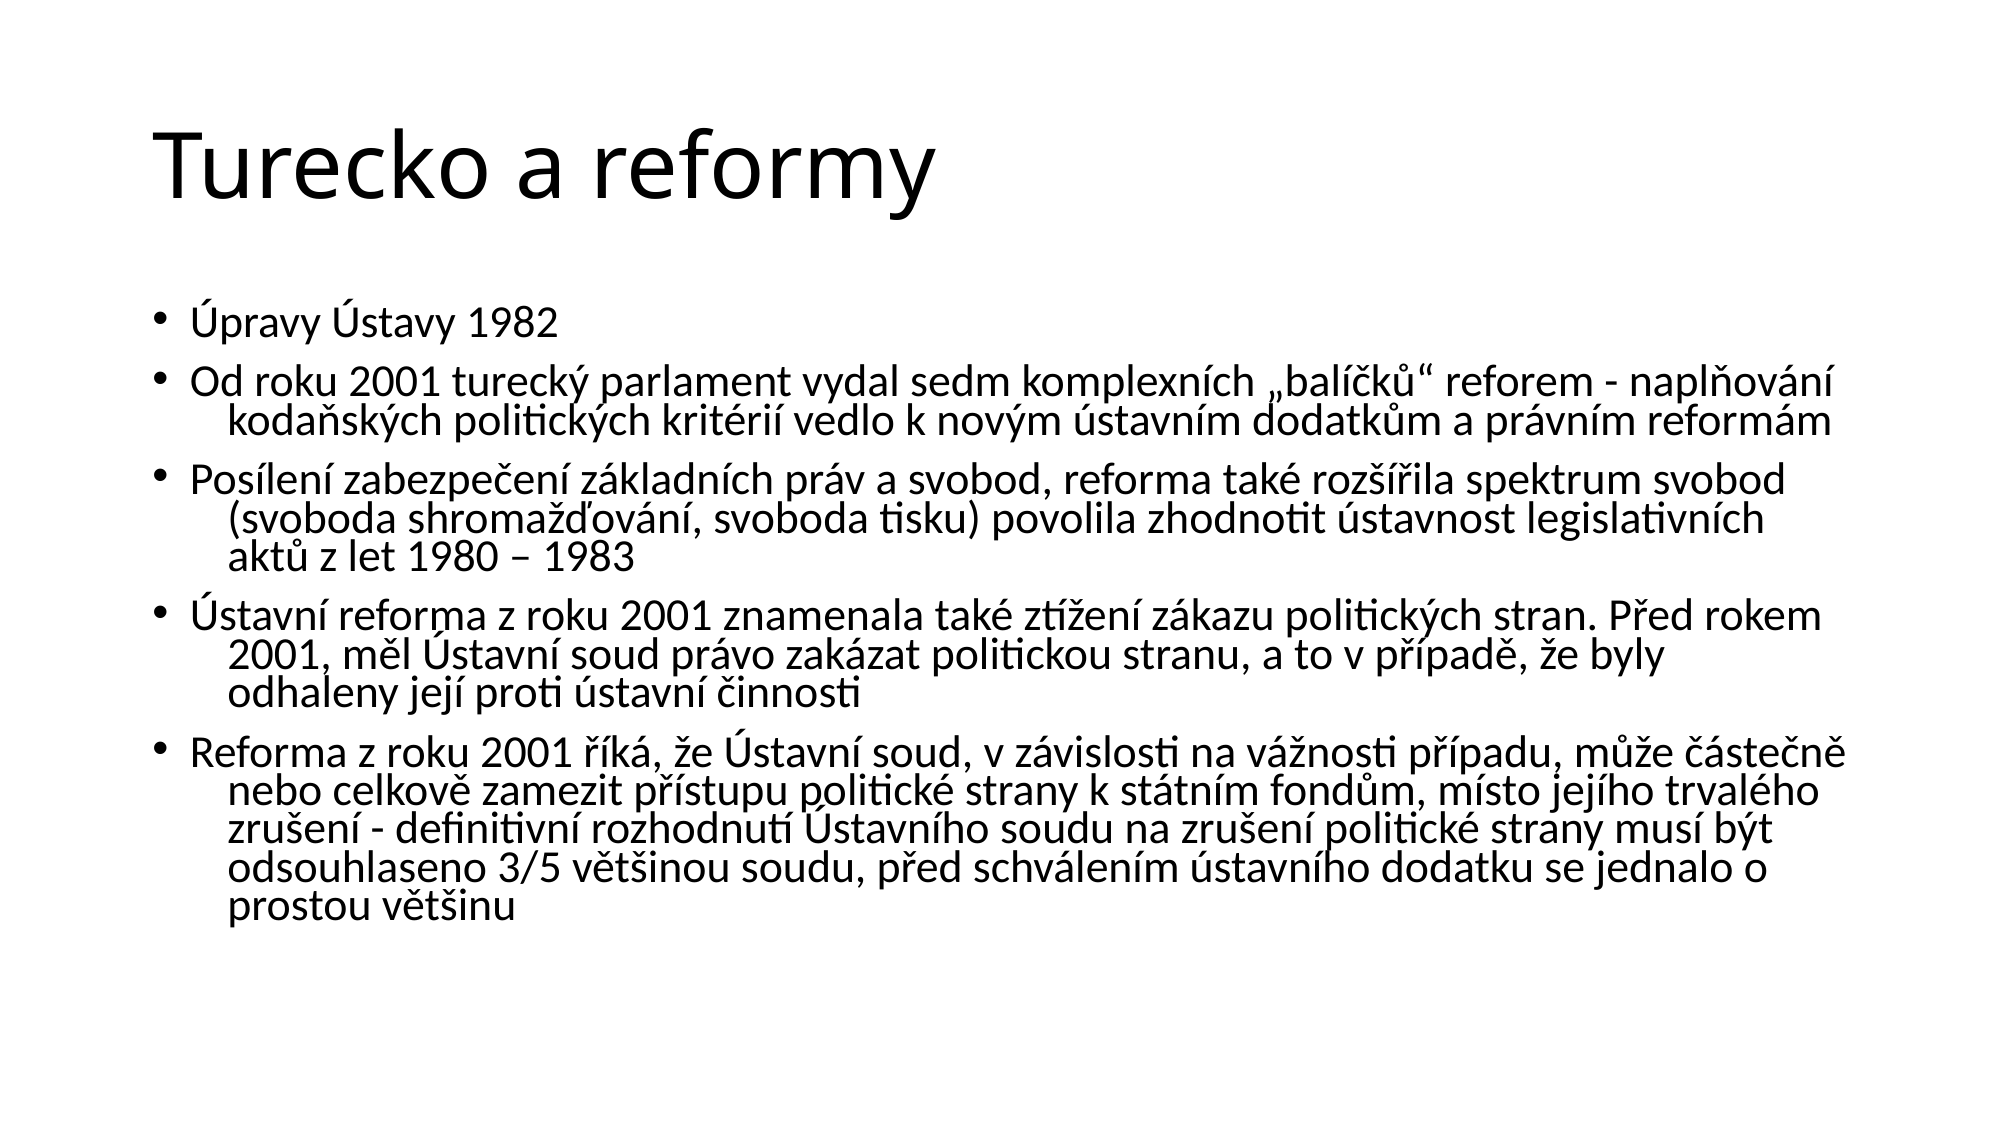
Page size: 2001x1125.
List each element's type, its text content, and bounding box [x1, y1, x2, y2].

title Turecko a reformy [137, 59, 1863, 278]
list Úpravy Ústavy 1982 Od roku 2001 turecký parlament vydal sedm komplexních „balíčků“ reforem - naplňování kodaňských politických kritérií vedlo k novým ústavním dodatkům a právním reformám Posílení zabezpečení základních práv a svobod, reforma také rozšířila spektrum svobod (svoboda shromažďování, svoboda tisku) povolila zhodnotit ústavnost legislativních aktů z let 1980 – 1983 Ústavní reforma z roku 2001 znamenala také ztížení zákazu politických stran. Před rokem 2001, měl Ústavní soud právo zakázat politickou stranu, a to v případě, že byly odhaleny její proti ústavní činnosti Reforma z roku 2001 říká, že Ústavní soud, v závislosti na vážnosti případu, může částečně nebo celkově zamezit přístupu politické strany k státním fondům, místo jejího trvalého zrušení - definitivní rozhodnutí Ústavního soudu na zrušení politické strany musí být odsouhlaseno 3/5 většinou soudu, před schválením ústavního dodatku se jednalo o prostou většinu [137, 299, 1863, 1014]
